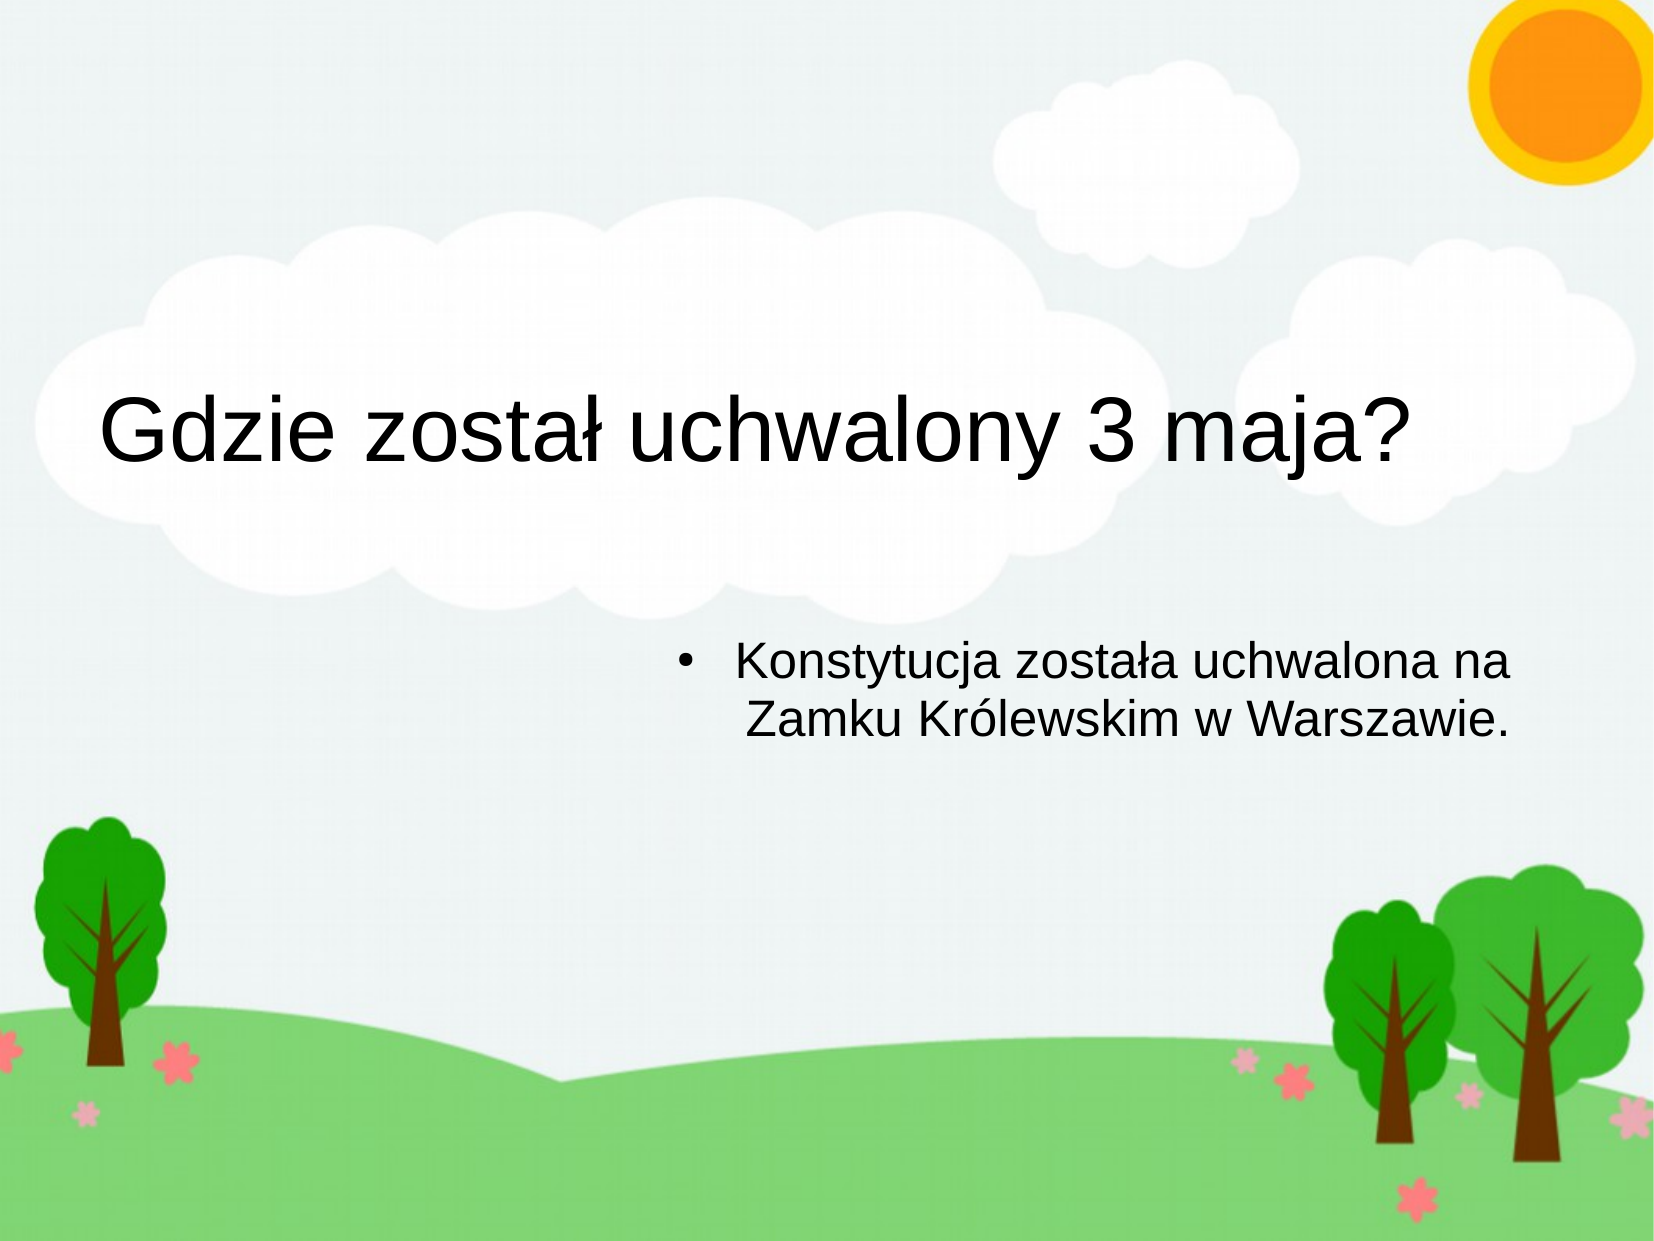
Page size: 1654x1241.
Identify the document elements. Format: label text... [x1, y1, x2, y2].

list Konstytucja została uchwalona na Zamku Królewskim w Warszawie. [661, 632, 1512, 792]
title Gdzie został uchwalony 3 maja? [47, 283, 1512, 577]
picture [0, 0, 1654, 1241]
